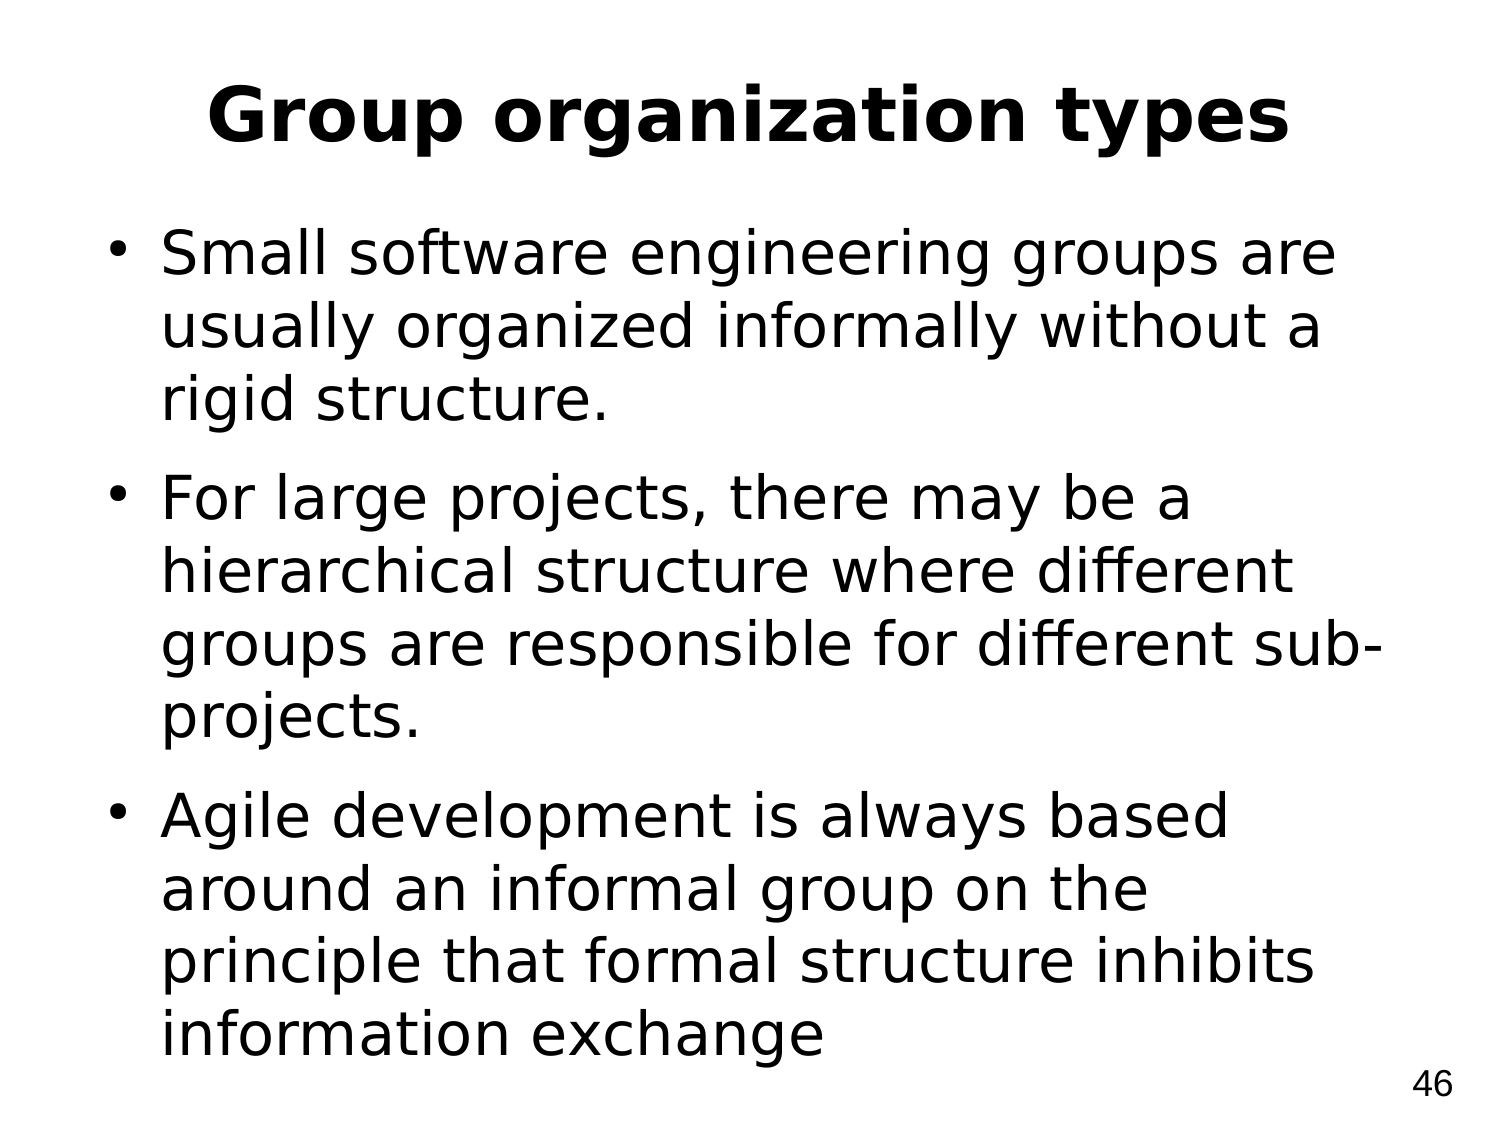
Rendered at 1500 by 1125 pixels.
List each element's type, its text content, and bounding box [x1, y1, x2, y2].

title Group organization types [75, 44, 1425, 177]
list Small software engineering groups are usually organized informally without a rigid structure. For large projects, there may be a hierarchical structure where different groups are responsible for different sub-projects. Agile development is always based around an informal group on the principle that formal structure inhibits information exchange [75, 206, 1425, 1093]
